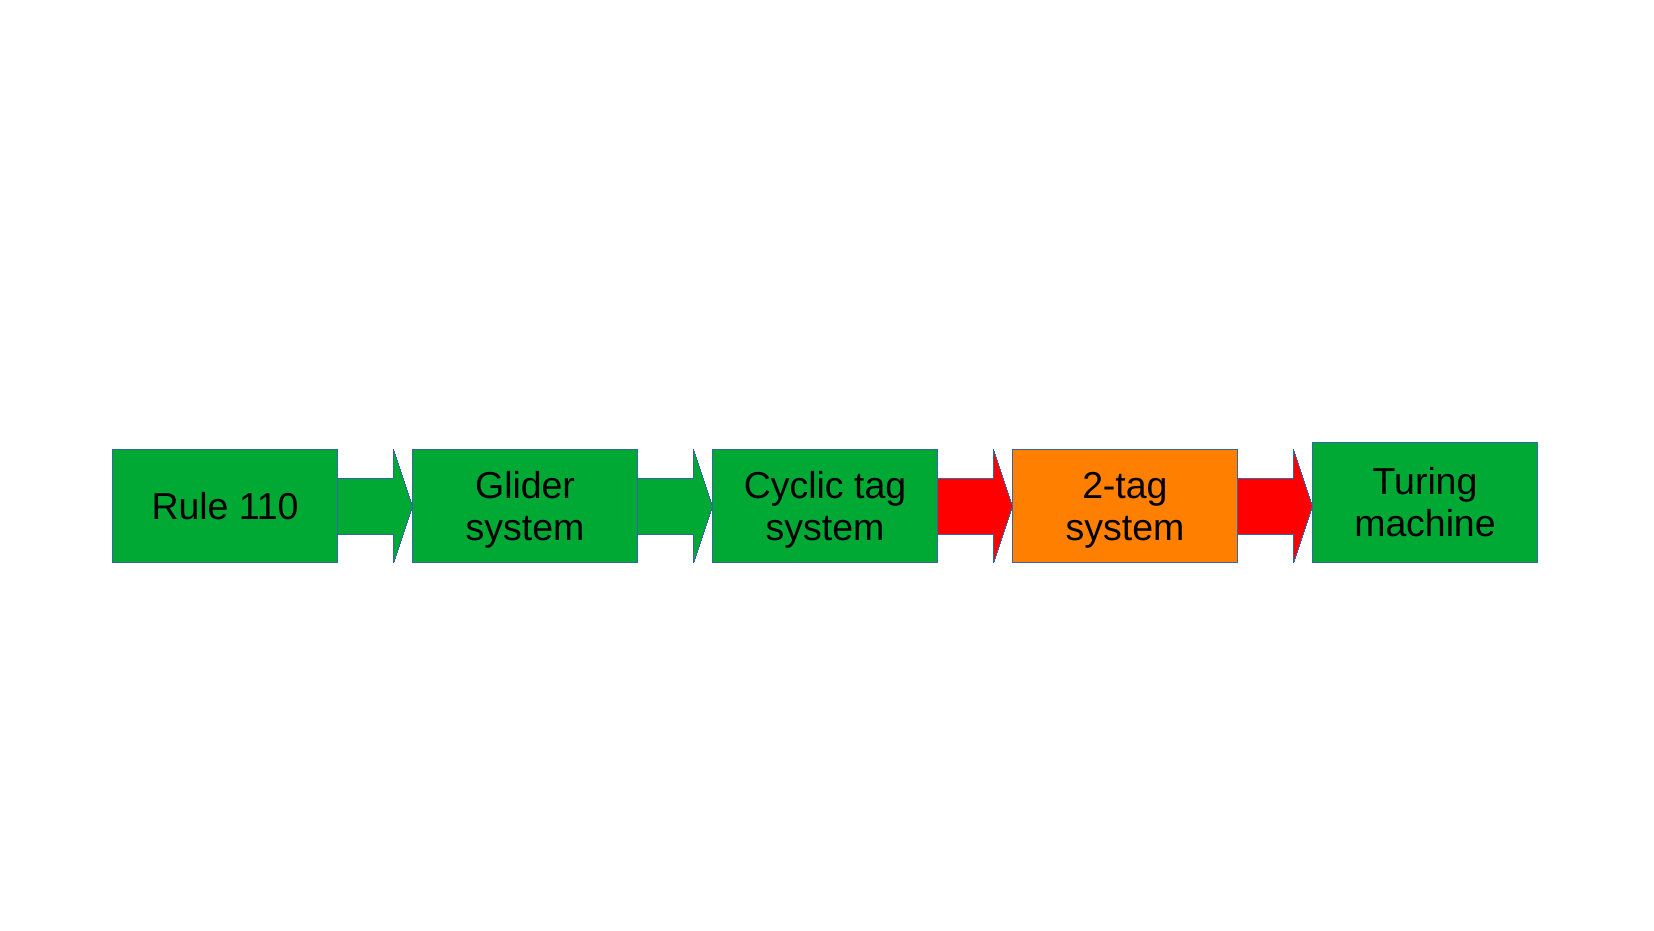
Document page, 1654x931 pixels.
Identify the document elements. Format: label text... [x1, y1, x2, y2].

text_box Cyclic tag system [712, 449, 938, 563]
text_box [337, 449, 413, 563]
text_box Glider system [412, 449, 638, 563]
text_box [637, 449, 713, 563]
text_box [937, 449, 1013, 563]
text_box 2-tag system [1012, 449, 1238, 563]
text_box [1237, 449, 1313, 563]
text_box Turing machine [1312, 442, 1538, 563]
text_box Rule 110 [112, 449, 338, 563]
